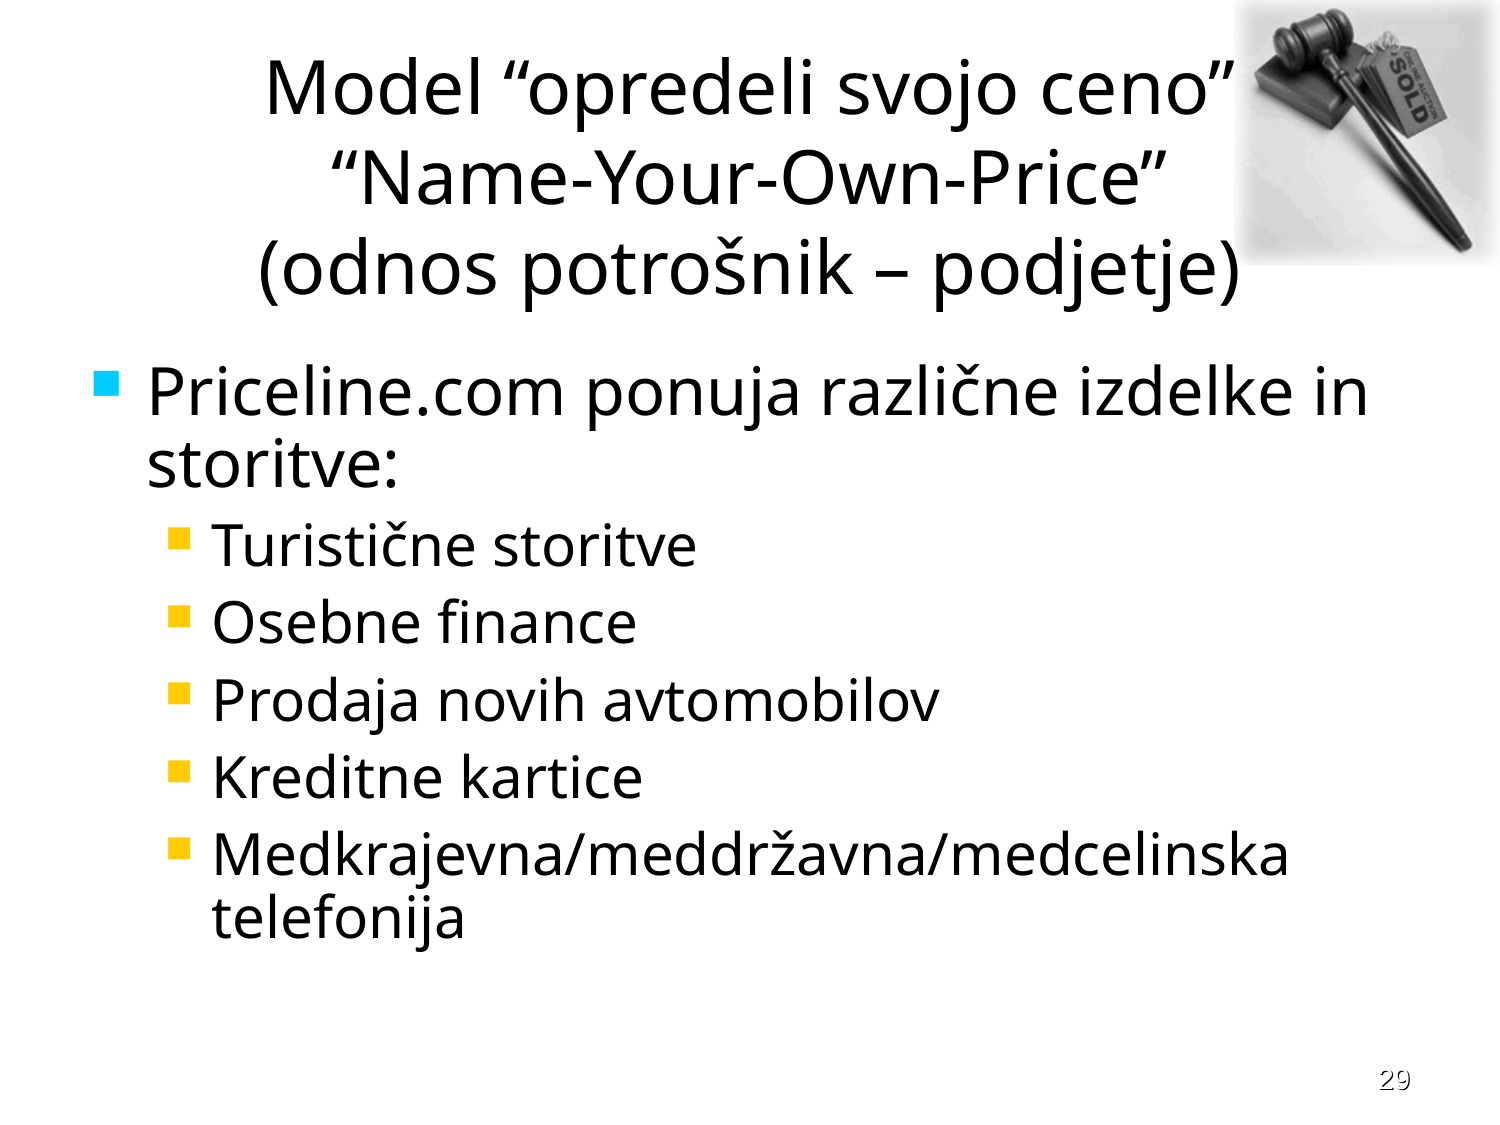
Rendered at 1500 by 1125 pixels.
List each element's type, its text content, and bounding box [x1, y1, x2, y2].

text_box <number> [1074, 1024, 1426, 1103]
picture [1234, 0, 1500, 266]
title Model “opredeli svojo ceno” “Name-Your-Own-Price” (odnos potrošnik – podjetje) [75, 32, 1426, 318]
list Priceline.com ponuja različne izdelke in storitve: Turistične storitve Osebne finance Prodaja novih avtomobilov Kreditne kartice Medkrajevna/meddržavna/medcelinska telefonija [75, 350, 1426, 1001]
